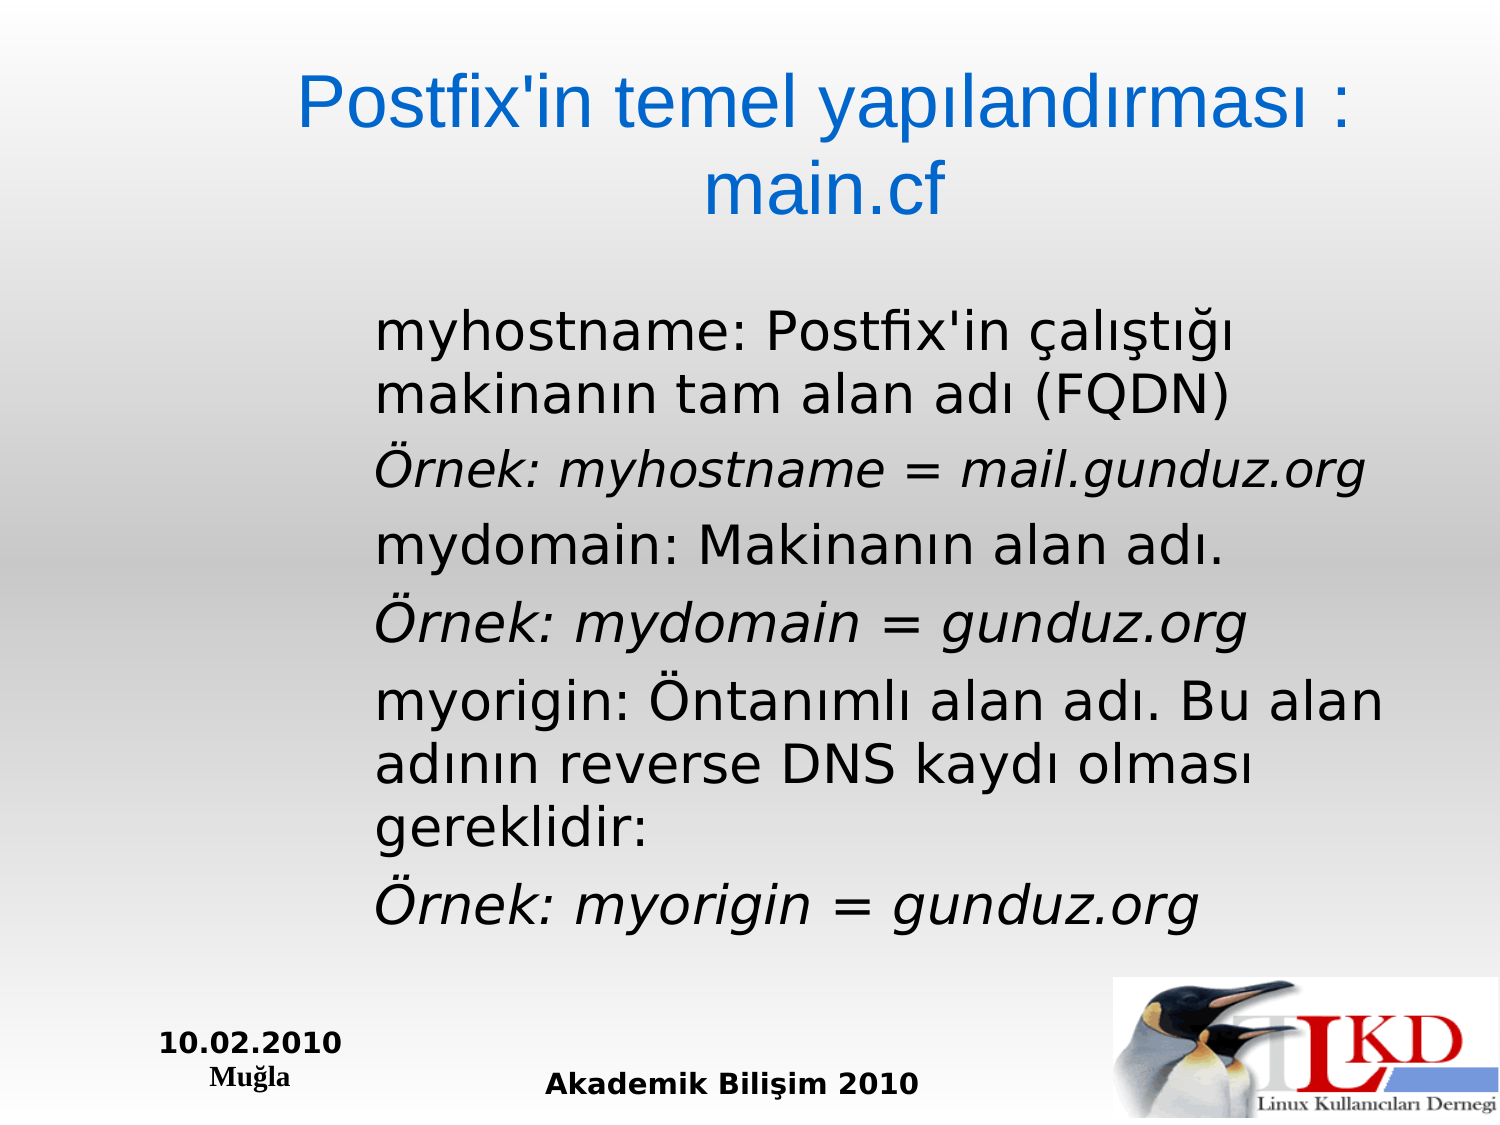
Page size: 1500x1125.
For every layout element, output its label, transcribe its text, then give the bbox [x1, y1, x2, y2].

picture [1113, 977, 1499, 1118]
list myhostname: Postfix'in çalıştığı makinanın tam alan adı (FQDN) Örnek: myhostname = mail.gunduz.org mydomain: Makinanın alan adı. Örnek: mydomain = gunduz.org myorigin: Öntanımlı alan adı. Bu alan adının reverse DNS kaydı olması gereklidir: Örnek: myorigin = gunduz.org [224, 299, 1425, 1094]
title Postfix'in temel yapılandırması : main.cf [224, 49, 1425, 238]
